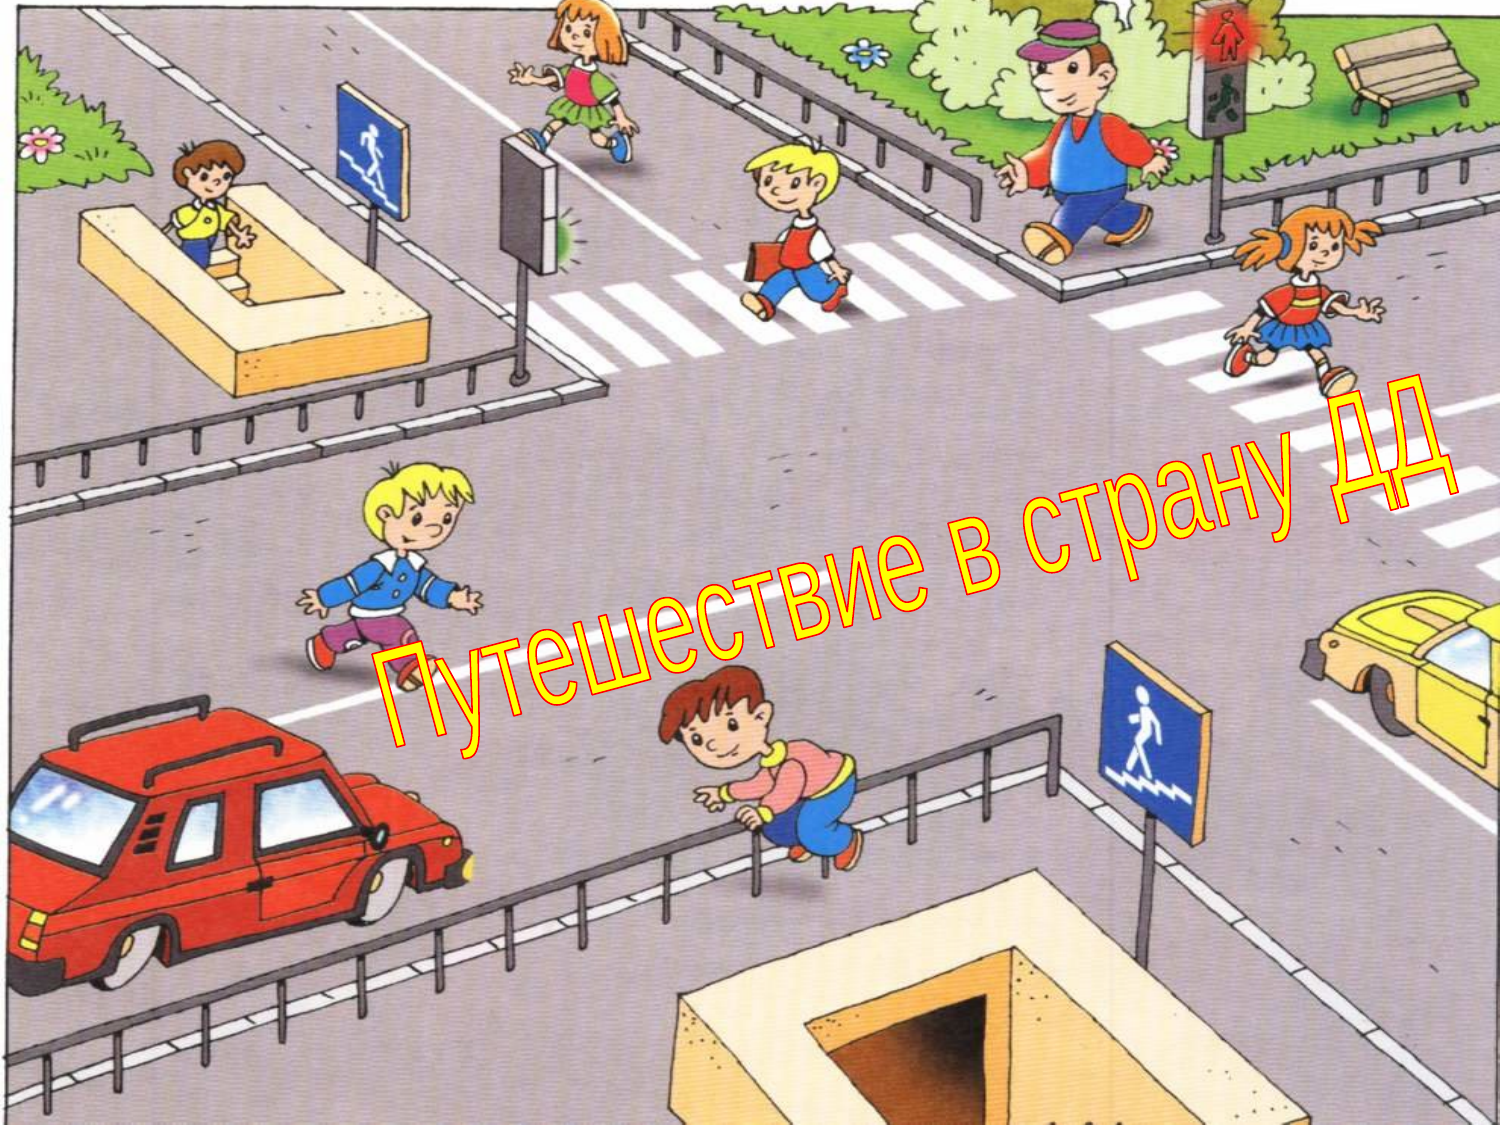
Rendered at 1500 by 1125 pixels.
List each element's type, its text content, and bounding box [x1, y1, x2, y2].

text_box Путешествие в страну ДД [1023, 497, 1070, 573]
text_box Путешествие в страну ДД [1157, 461, 1216, 539]
text_box Путешествие в страну ДД [824, 546, 881, 628]
picture [0, 0, 1500, 1125]
text_box Путешествие в страну ДД [750, 588, 775, 649]
text_box Путешествие в страну ДД [434, 638, 522, 759]
text_box Путешествие в страну ДД [648, 597, 697, 673]
text_box Путешествие в страну ДД [878, 536, 927, 612]
text_box Путешествие в страну ДД [371, 640, 447, 748]
text_box Путешествие в страну ДД [947, 517, 1000, 595]
text_box Путешествие в страну ДД [1327, 374, 1459, 524]
text_box Путешествие в страну ДД [1202, 445, 1259, 527]
text_box Путешествие в страну ДД [1103, 473, 1157, 582]
text_box Путешествие в страну ДД [573, 607, 651, 695]
text_box Путешествие в страну ДД [1245, 432, 1291, 542]
text_box Путешествие в страну ДД [697, 584, 743, 661]
text_box Путешествие в страну ДД [528, 629, 577, 706]
text_box Путешествие в страну ДД [1059, 483, 1101, 562]
text_box Путешествие в страну ДД [777, 562, 830, 641]
